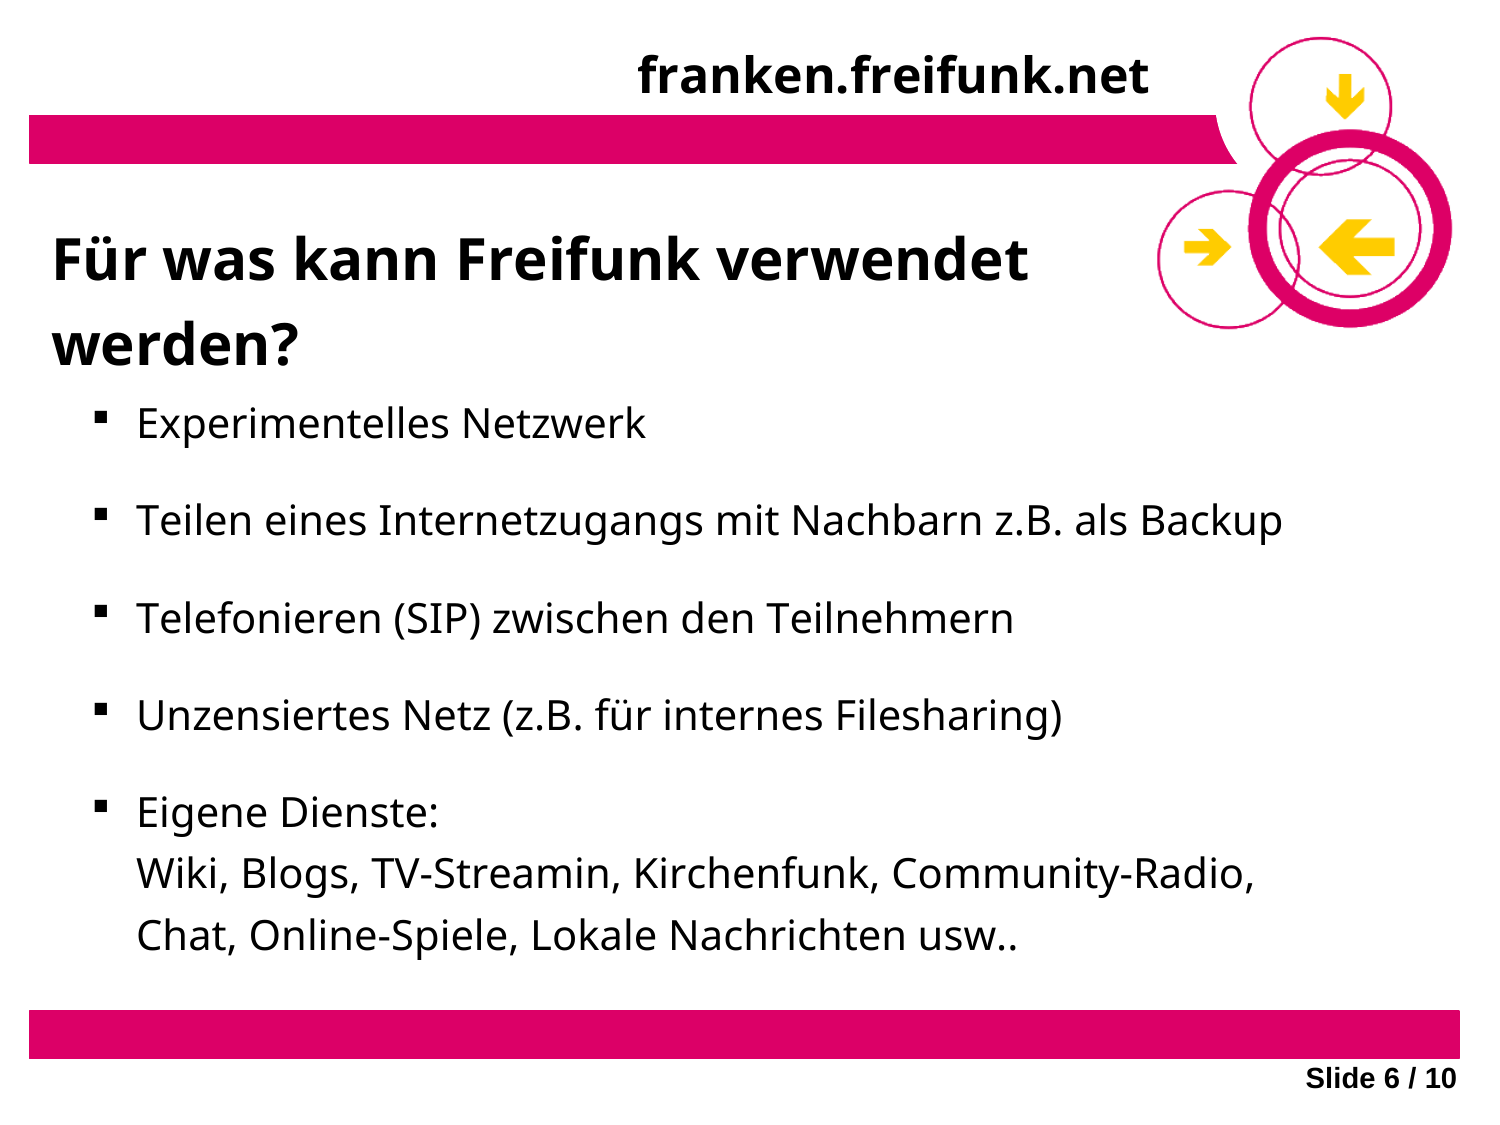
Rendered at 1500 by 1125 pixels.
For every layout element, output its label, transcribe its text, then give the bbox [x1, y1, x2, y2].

text_box Experimentelles Netzwerk Teilen eines Internetzugangs mit Nachbarn z.B. als Backup Telefonieren (SIP) zwischen den Teilnehmern Unzensiertes Netz (z.B. für internes Filesharing) Eigene Dienste: Wiki, Blogs, TV-Streamin, Kirchenfunk, Community-Radio, Chat, Online-Spiele, Lokale Nachrichten usw.. [61, 389, 1418, 1029]
text_box Für was kann Freifunk verwendet werden? [51, 212, 1123, 361]
picture [1150, 32, 1461, 332]
